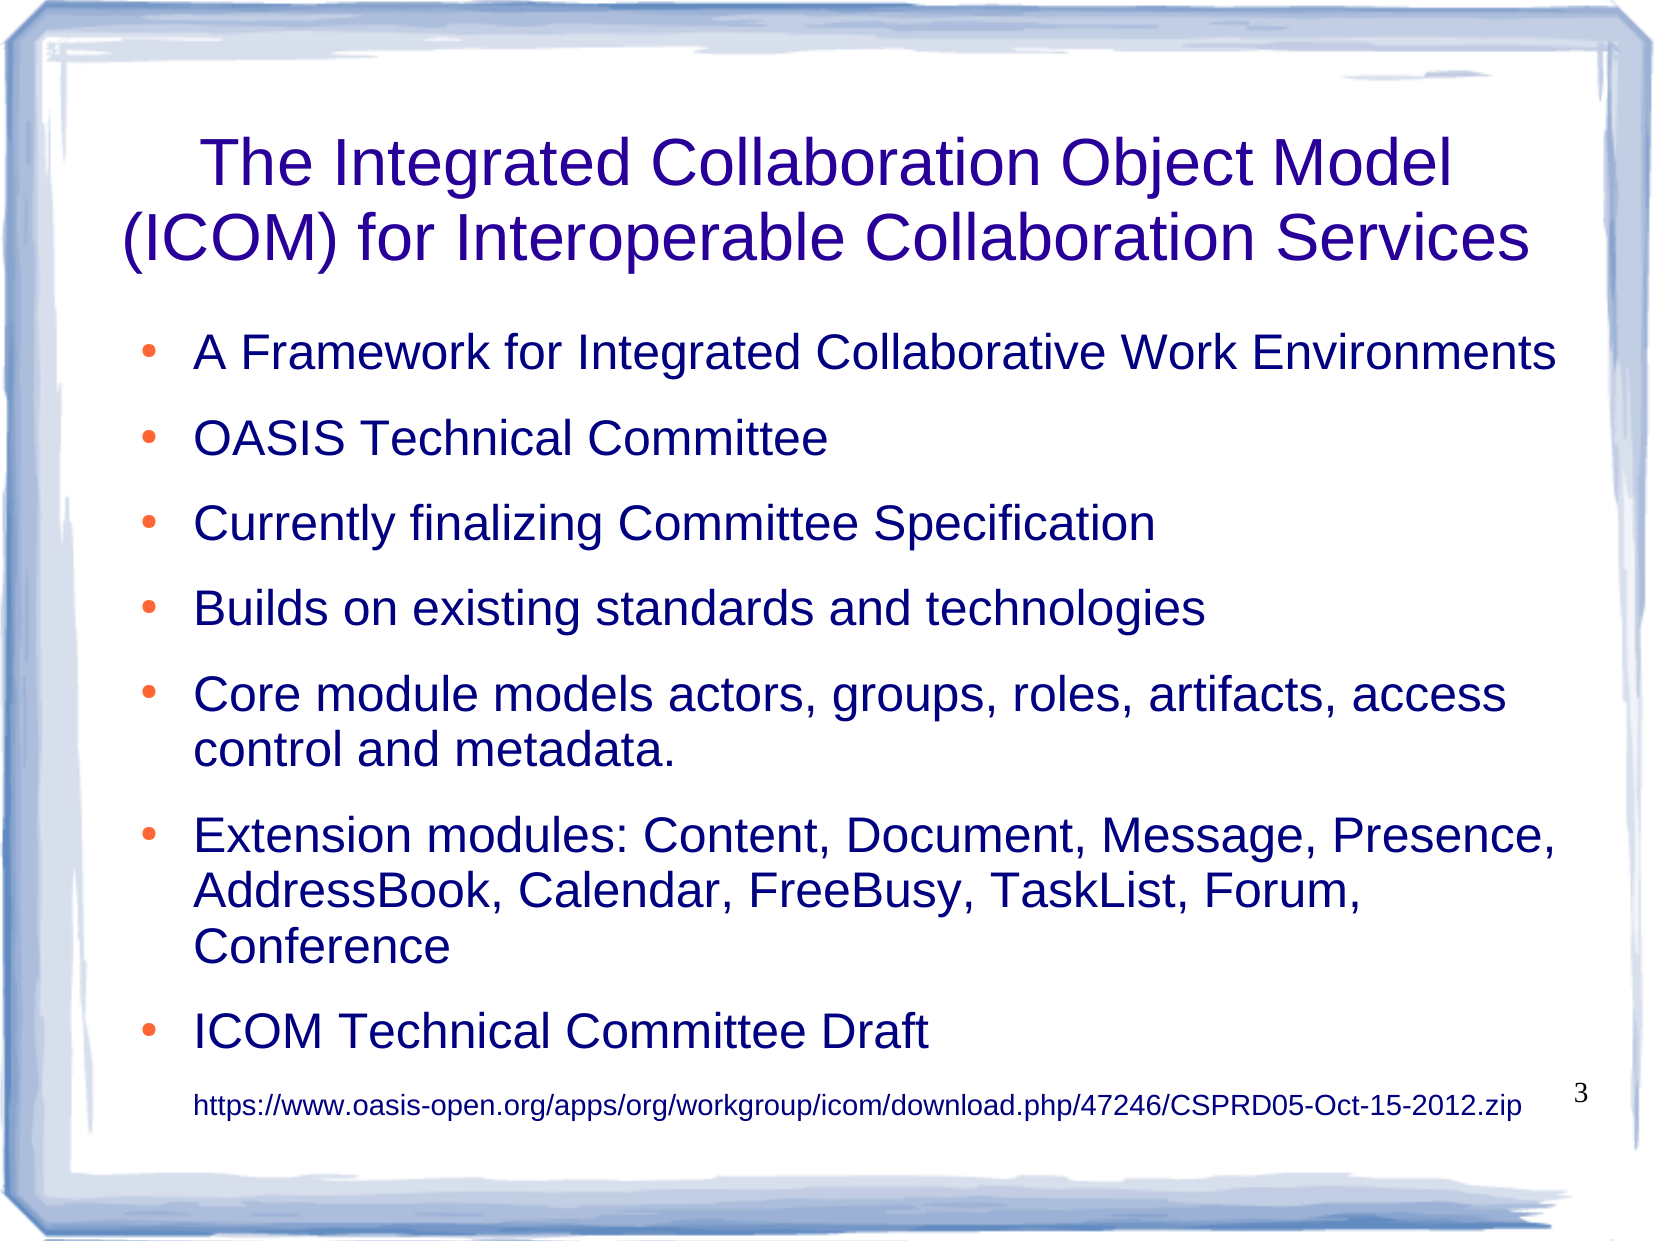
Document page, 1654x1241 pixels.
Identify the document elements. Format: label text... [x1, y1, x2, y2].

title The Integrated Collaboration Object Model (ICOM) for Interoperable Collaboration Services [82, 96, 1571, 304]
list A Framework for Integrated Collaborative Work Environments OASIS Technical Committee Currently finalizing Committee Specification Builds on existing standards and technologies Core module models actors, groups, roles, artifacts, access control and metadata. Extension modules: Content, Document, Message, Presence, AddressBook, Calendar, FreeBusy, TaskList, Forum, Conference ICOM Technical Committee Draft https://www.oasis-open.org/apps/org/workgroup/icom/download.php/47246/CSPRD05-Oct-15-2012.zip [122, 324, 1576, 1144]
picture [0, 0, 1654, 1241]
